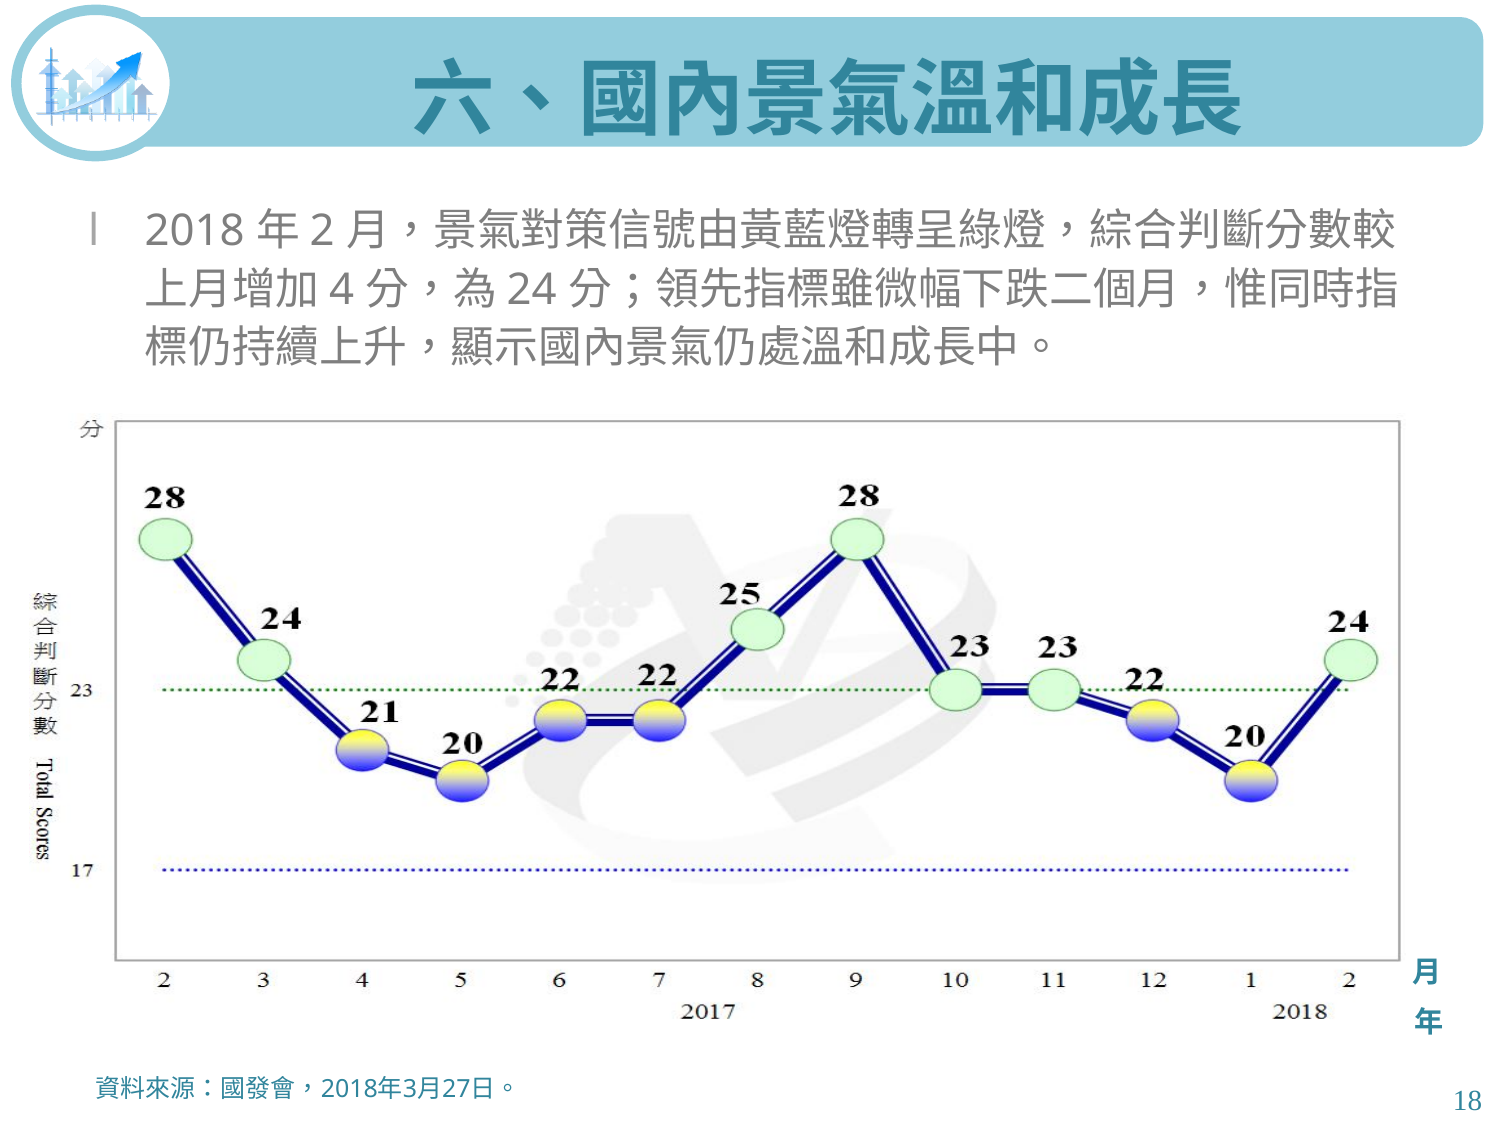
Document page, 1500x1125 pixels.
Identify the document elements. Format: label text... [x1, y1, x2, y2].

text_box 年 [1399, 996, 1447, 1047]
title 六、國內景氣溫和成長 [174, 37, 1482, 129]
picture [31, 35, 162, 127]
text_box 2018 年 2 月，景氣對策信號由黃藍燈轉呈綠燈，綜合判斷分數較 上月增加 4 分，為 24 分；領先指標雖微幅下跌二個月，惟同時指 標仍持續上升，顯示國內景氣仍處溫和成長中。 [39, 196, 1438, 386]
text_box 月 [1406, 945, 1445, 996]
text_box 資料來源：國發會，2018年3月27日。 [80, 1062, 1450, 1109]
picture [28, 413, 1406, 1028]
